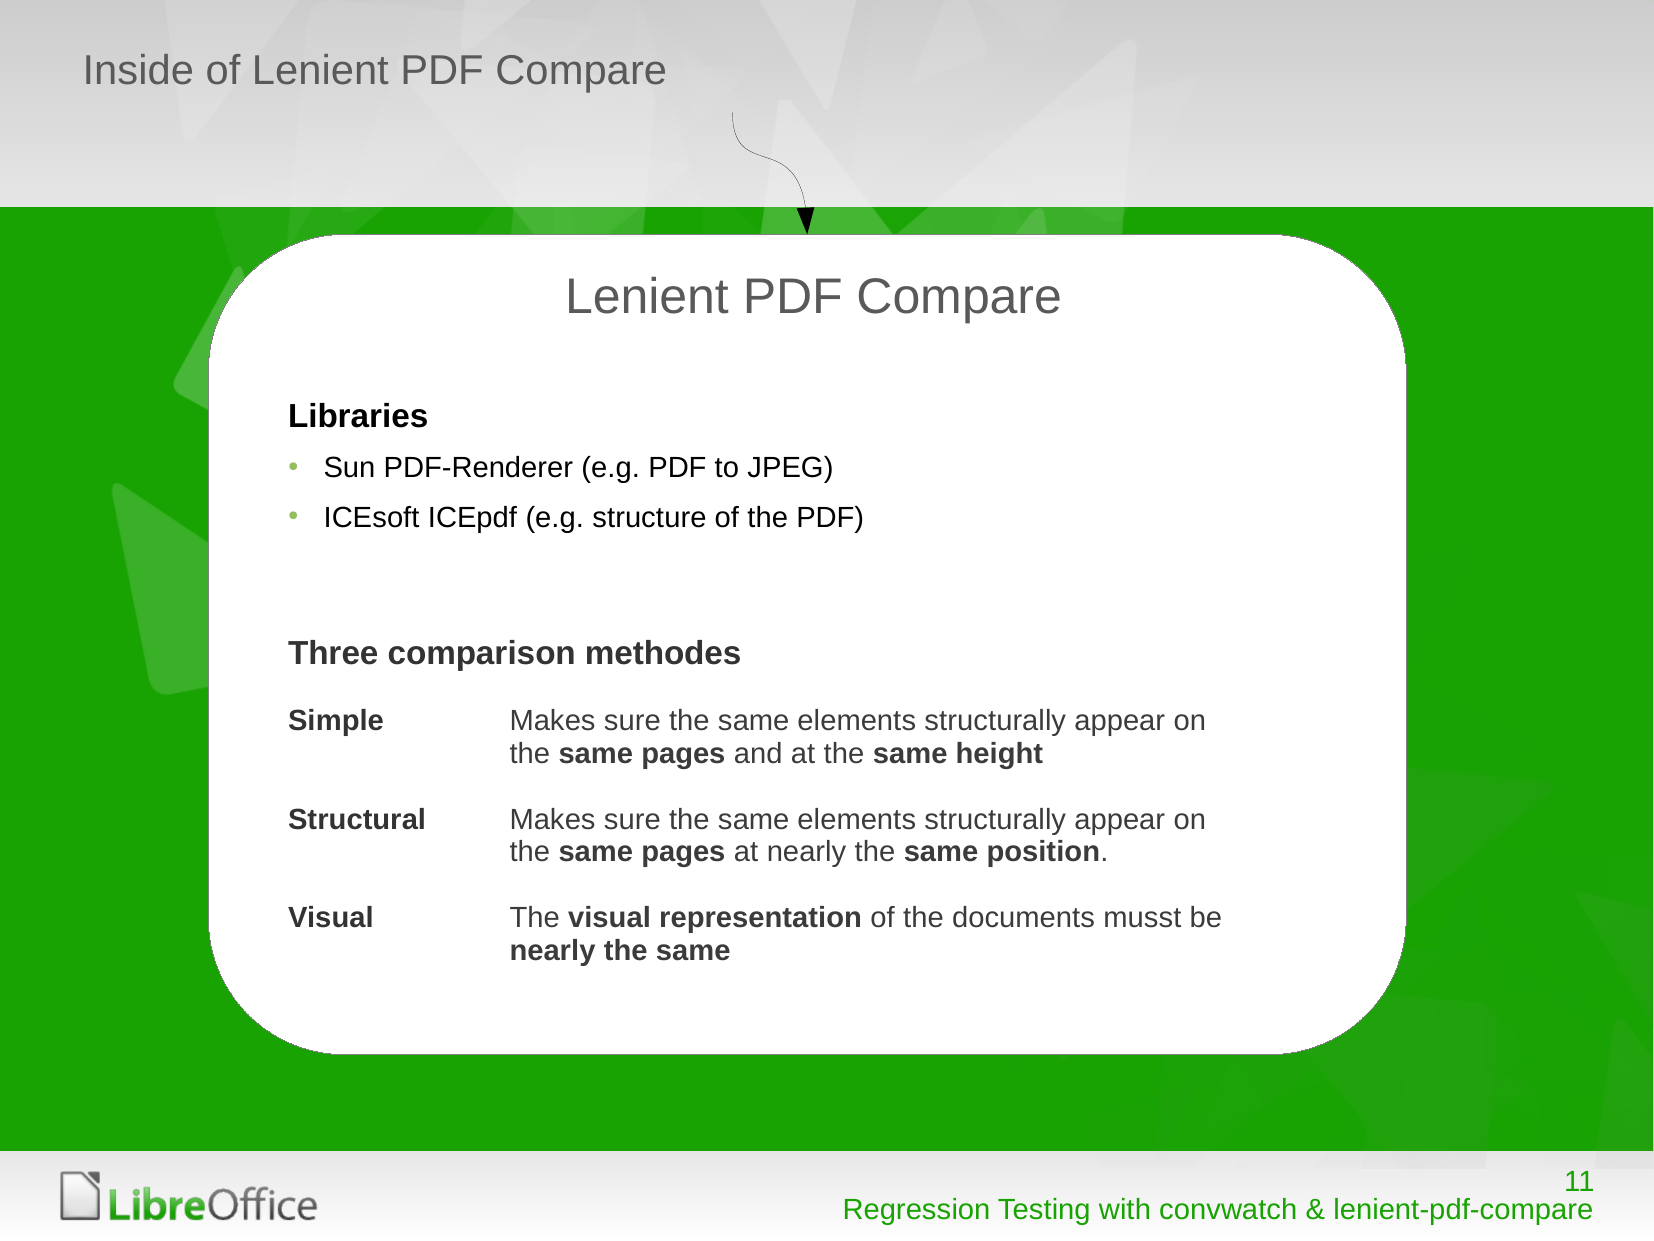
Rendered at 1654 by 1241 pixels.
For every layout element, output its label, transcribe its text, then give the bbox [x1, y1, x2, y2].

text_box Three comparison methodes Simple Makes sure the same elements structurally appear on the same pages and at the same height Structural Makes sure the same elements structurally appear on the same pages at nearly the same position. Visual The visual representation of the documents musst be nearly the same [273, 627, 1342, 1010]
title Inside of Lenient PDF Compare [82, 47, 1452, 110]
text_box Libraries Sun PDF-Renderer (e.g. PDF to JPEG) ICEsoft ICEpdf (e.g. structure of the PDF) [273, 390, 1289, 557]
picture [41, 1152, 337, 1240]
picture [915, 548, 1654, 1169]
picture [0, 0, 1382, 1052]
text_box Lenient PDF Compare [481, 260, 1146, 339]
text_box [208, 234, 1407, 1055]
